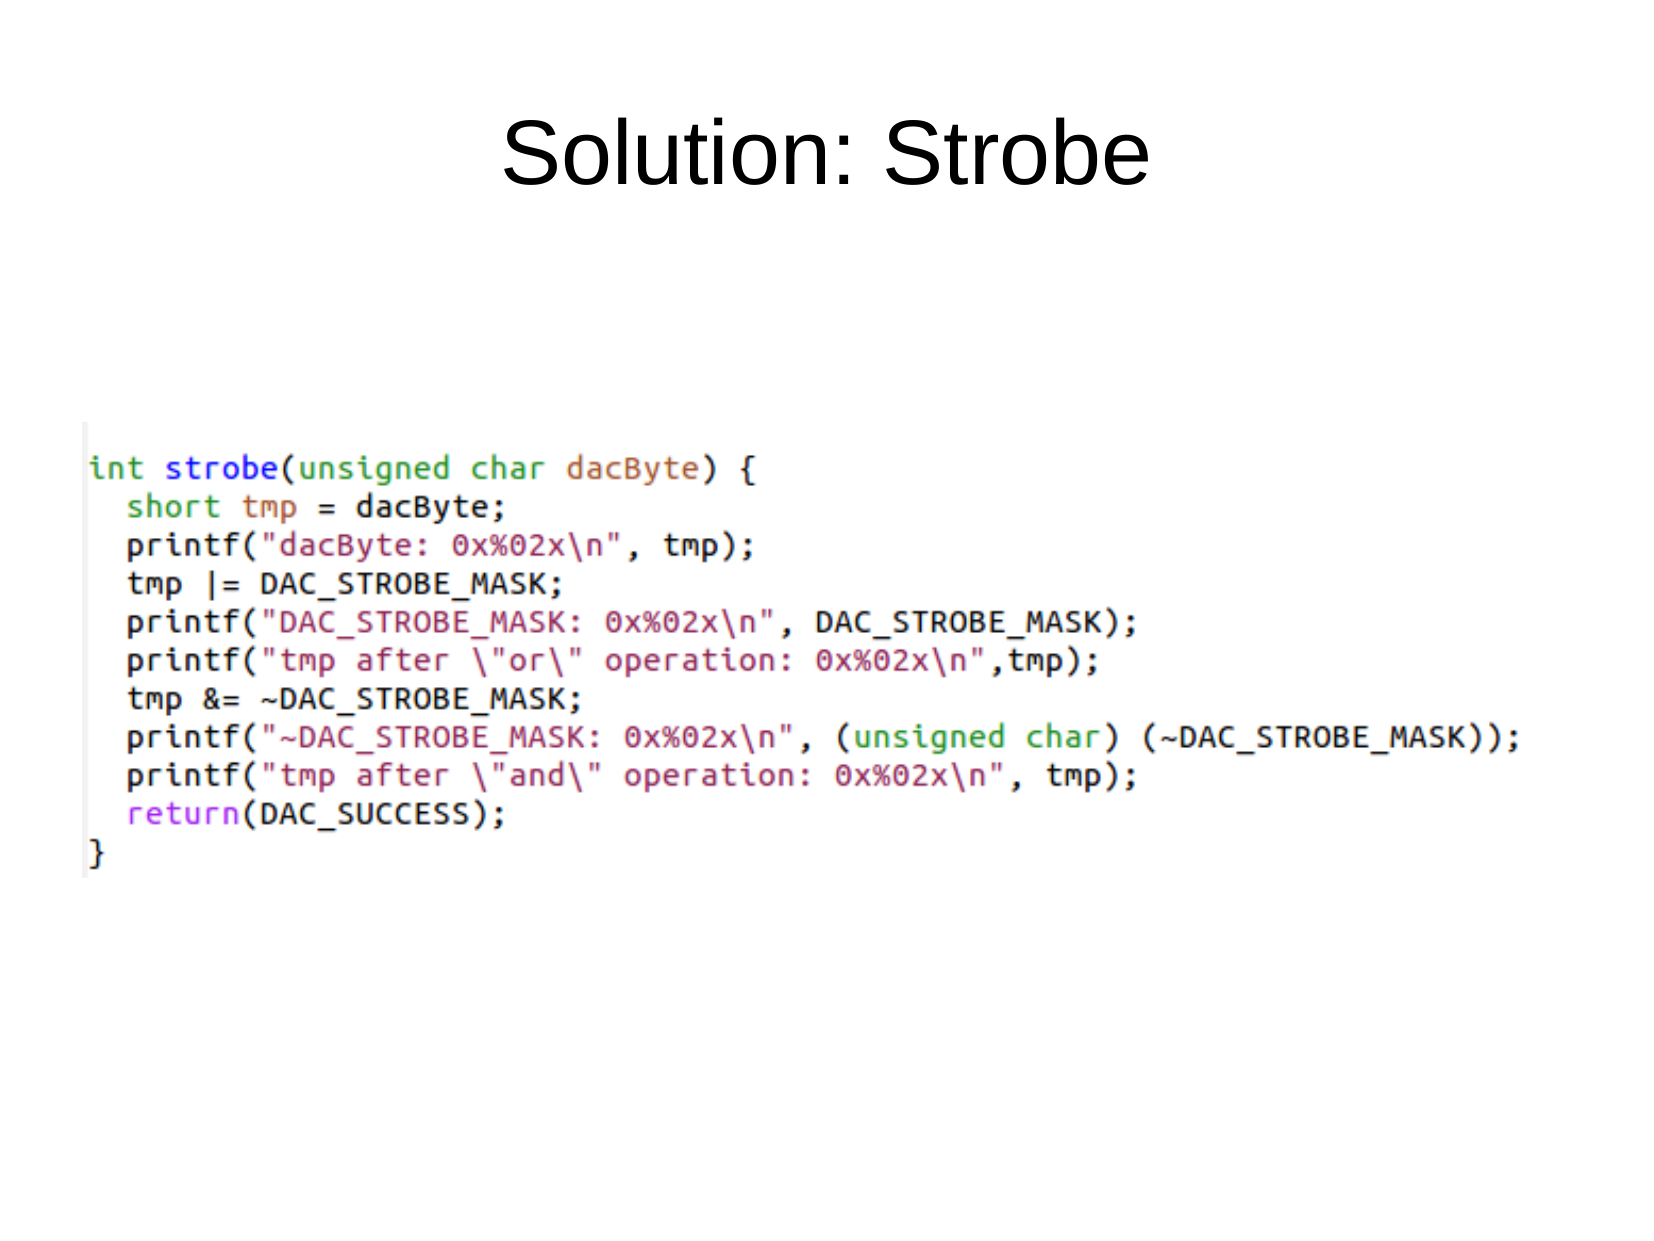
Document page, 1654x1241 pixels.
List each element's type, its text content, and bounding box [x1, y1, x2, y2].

picture [82, 422, 1571, 878]
title Solution: Strobe [82, 49, 1571, 257]
